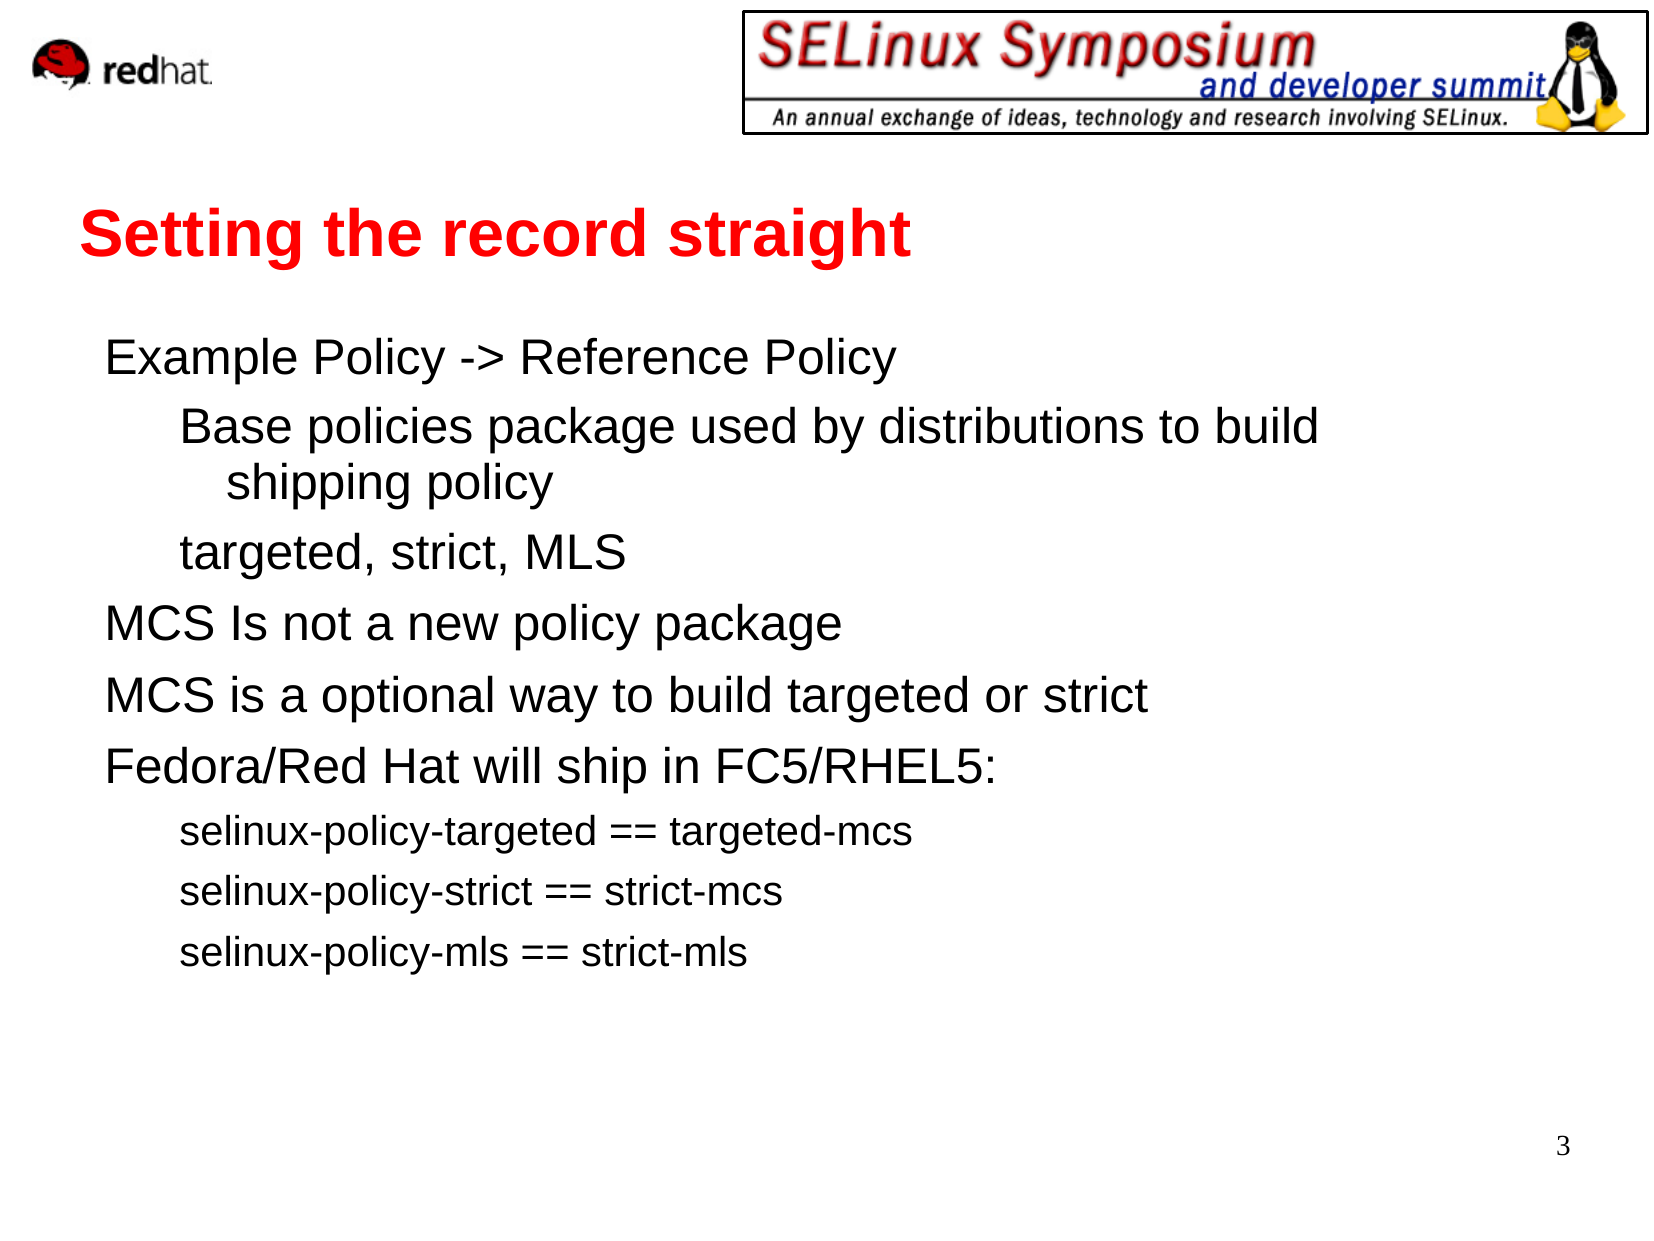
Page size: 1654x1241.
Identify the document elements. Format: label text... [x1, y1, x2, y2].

title Setting the record straight [79, 159, 1485, 308]
picture [745, 13, 1646, 132]
list Example Policy -> Reference Policy Base policies package used by distributions to build shipping policy targeted, strict, MLS MCS Is not a new policy package MCS is a optional way to build targeted or strict Fedora/Red Hat will ship in FC5/RHEL5: selinux-policy-targeted == targeted-mcs selinux-policy-strict == strict-mcs selinux-policy-mls == strict-mls [104, 329, 1516, 1151]
picture [31, 37, 212, 98]
